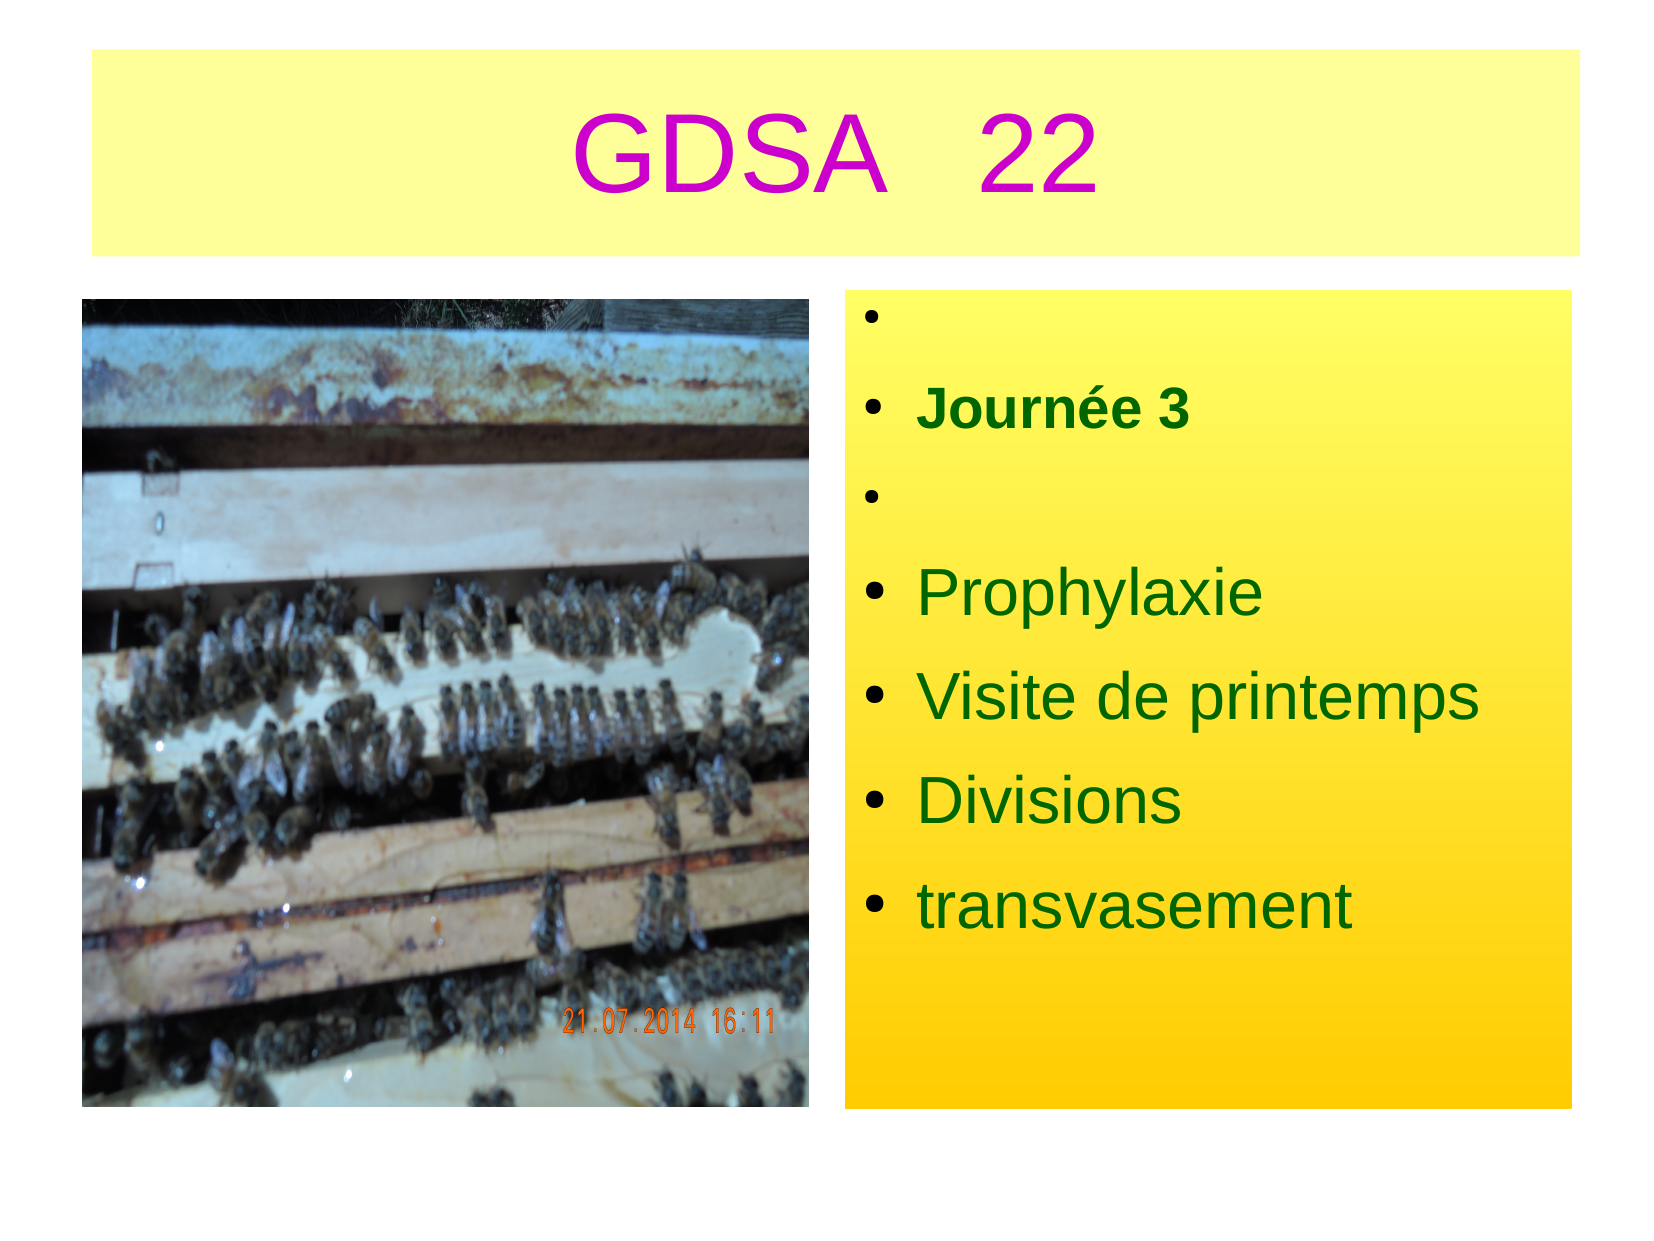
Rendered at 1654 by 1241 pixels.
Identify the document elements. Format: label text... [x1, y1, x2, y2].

title GDSA 22 [92, 49, 1581, 257]
picture [82, 299, 809, 1107]
list Journée 3 Prophylaxie Visite de printemps Divisions transvasement [845, 290, 1572, 1109]
